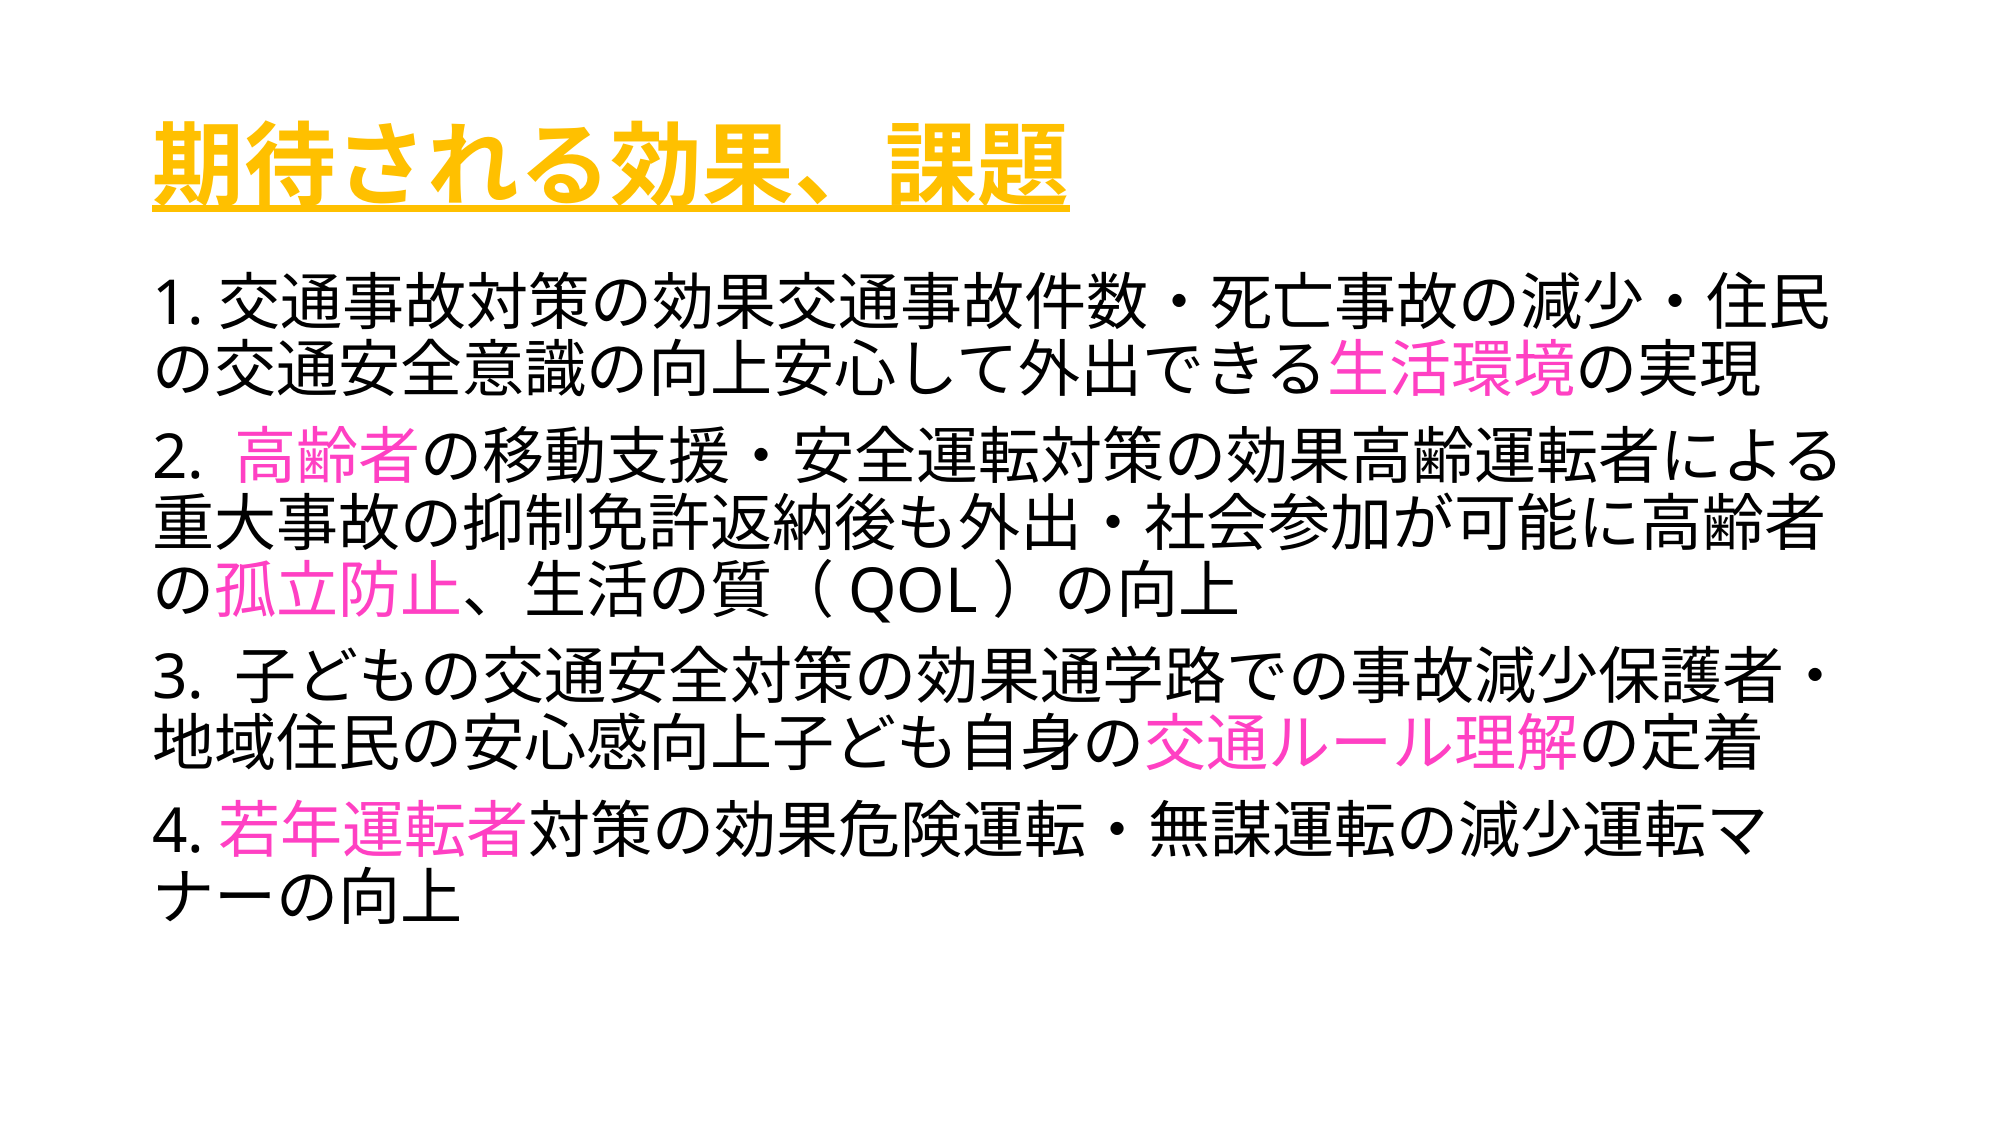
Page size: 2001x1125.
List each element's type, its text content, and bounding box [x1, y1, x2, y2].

list 1.交通事故対策の効果交通事故件数・死亡事故の減少・住民の交通安全意識の向上安心して外出できる生活環境の実現 2. 高齢者の移動支援・安全運転対策の効果高齢運転者による重大事故の抑制免許返納後も外出・社会参加が可能に高齢者の孤立防止、生活の質（QOL）の向上 3. 子どもの交通安全対策の効果通学路での事故減少保護者・地域住民の安心感向上子ども自身の交通ルール理解の定着 4.若年運転者対策の効果危険運転・無謀運転の減少運転マナーの向上 [137, 264, 1863, 1048]
title 期待される効果、課題 [137, 59, 1863, 264]
